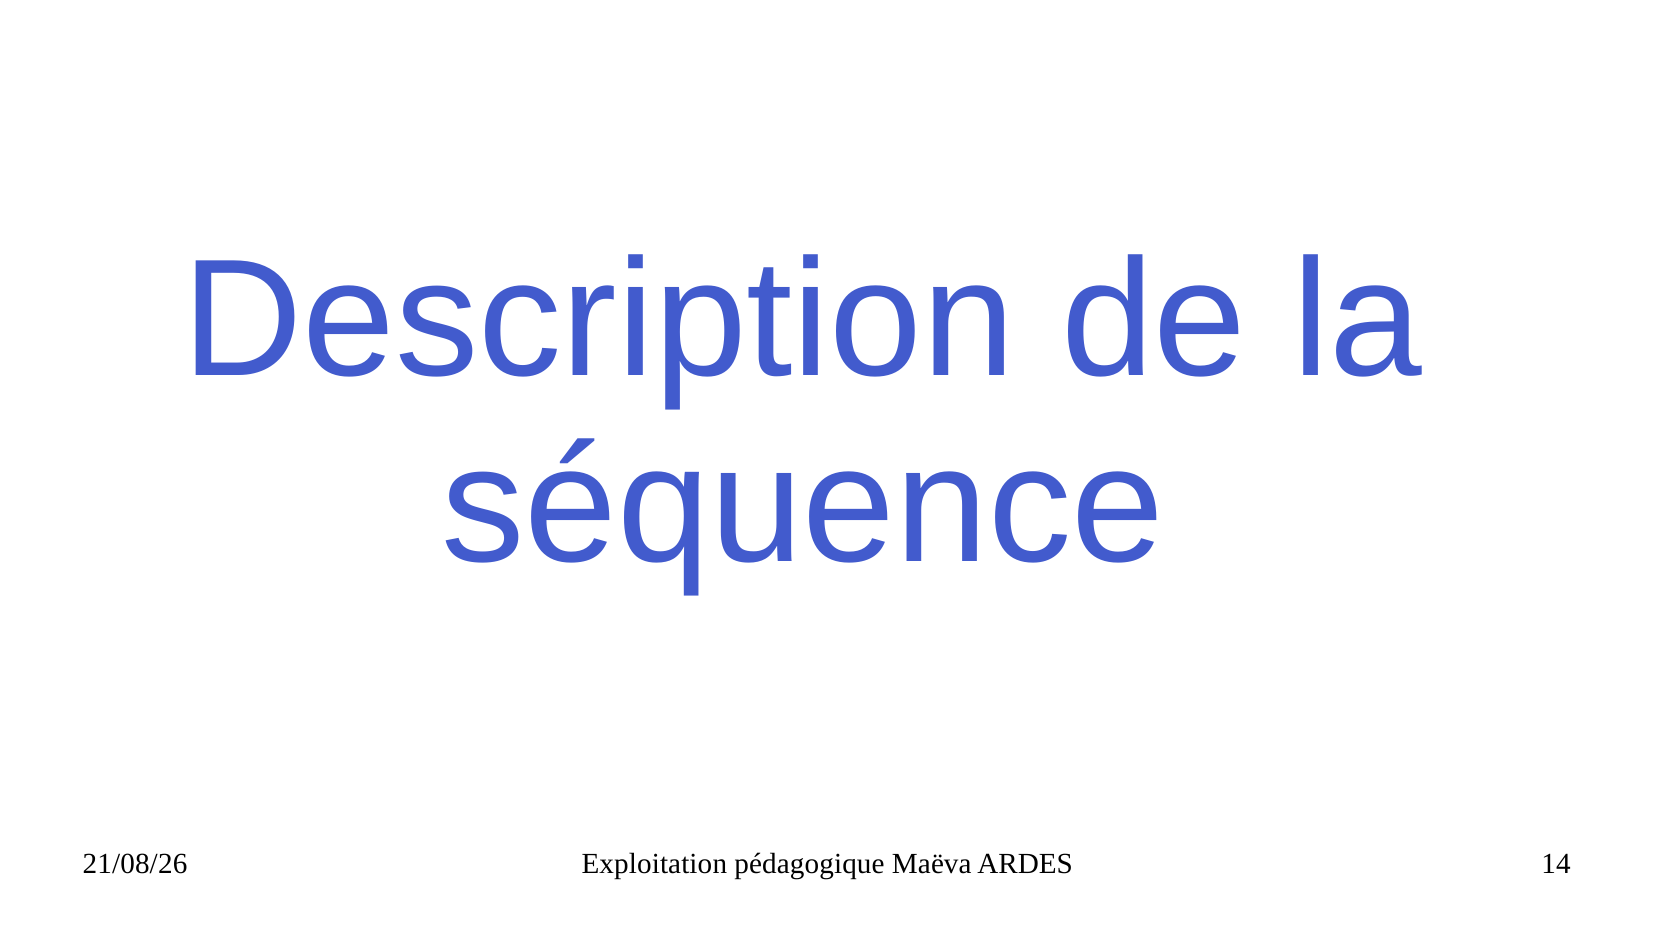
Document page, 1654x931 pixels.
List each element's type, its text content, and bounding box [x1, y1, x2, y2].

title Description de la séquence [59, 224, 1548, 597]
